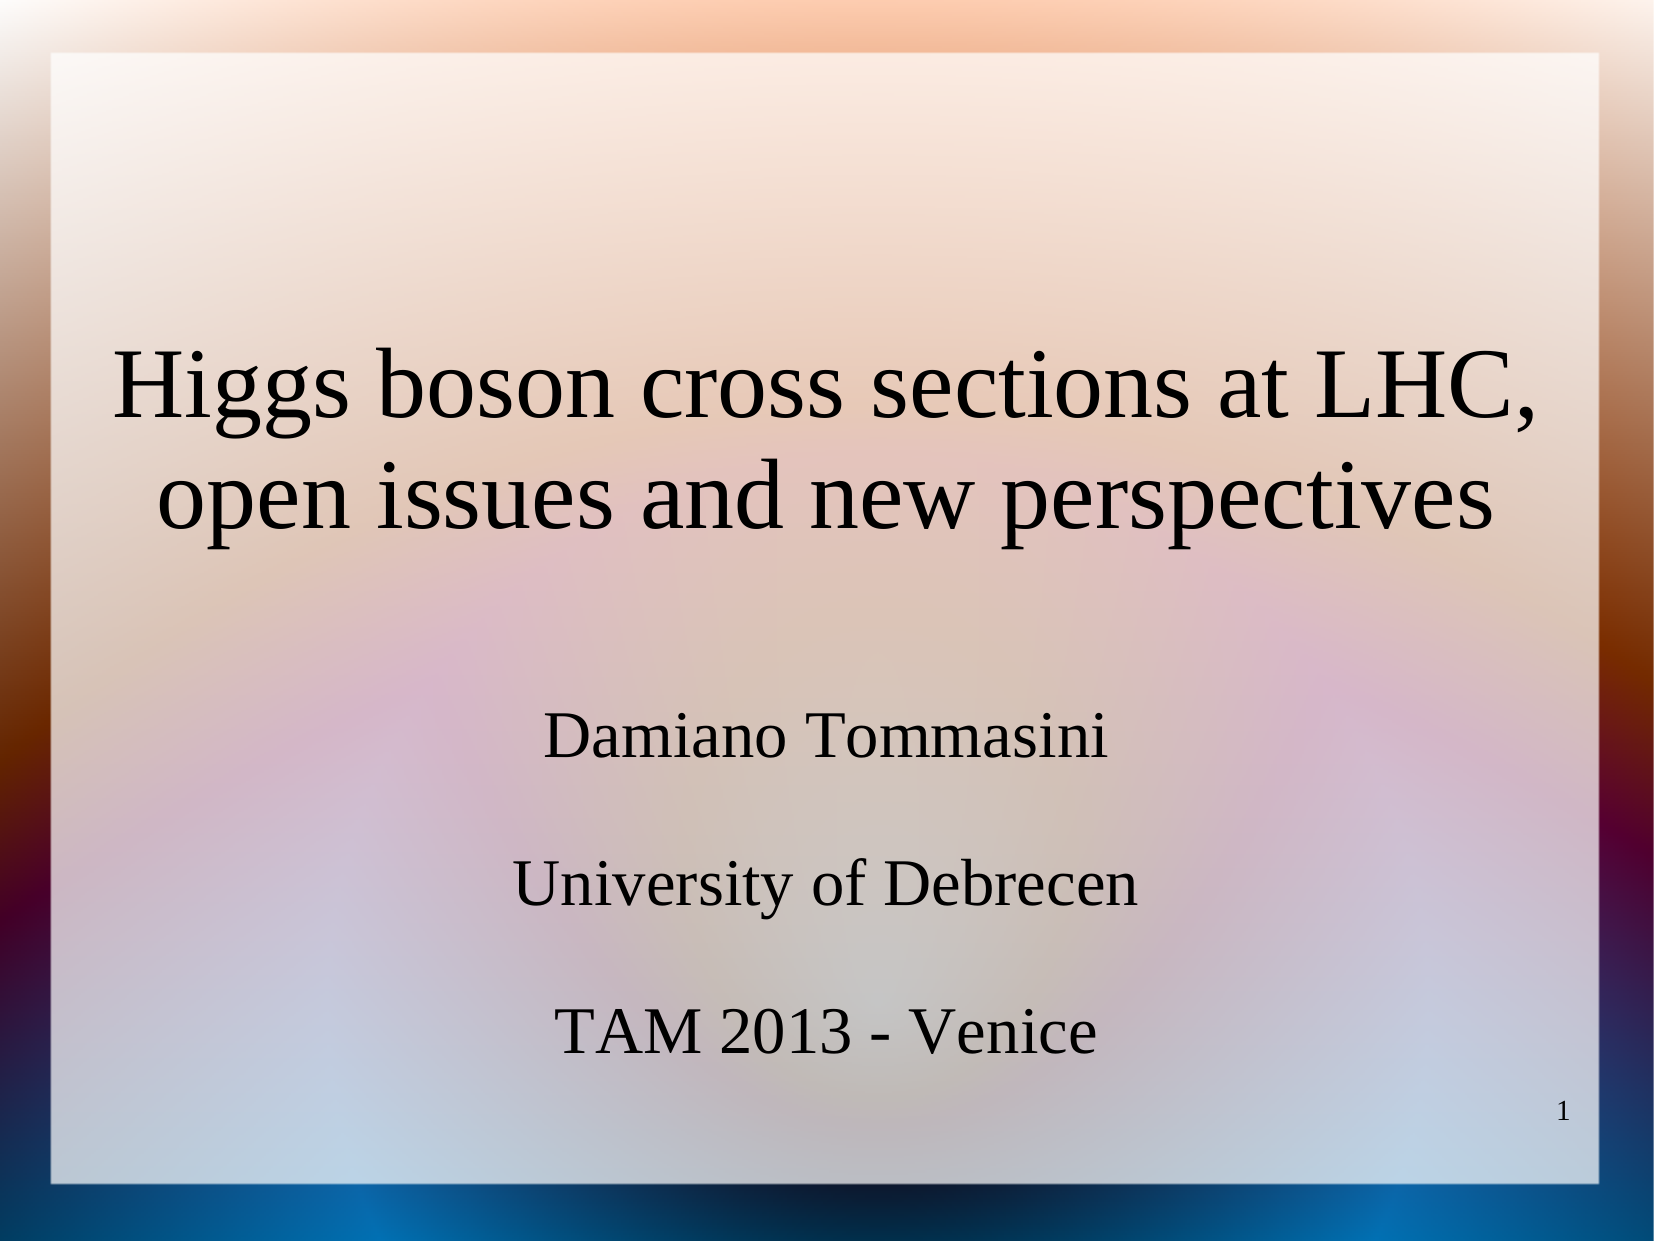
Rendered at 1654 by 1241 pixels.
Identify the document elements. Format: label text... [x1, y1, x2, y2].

subtitle Higgs boson cross sections at LHC, open issues and new perspectives Damiano Tommasini University of Debrecen TAM 2013 - Venice [82, 0, 1571, 1069]
picture [0, 0, 1654, 1241]
